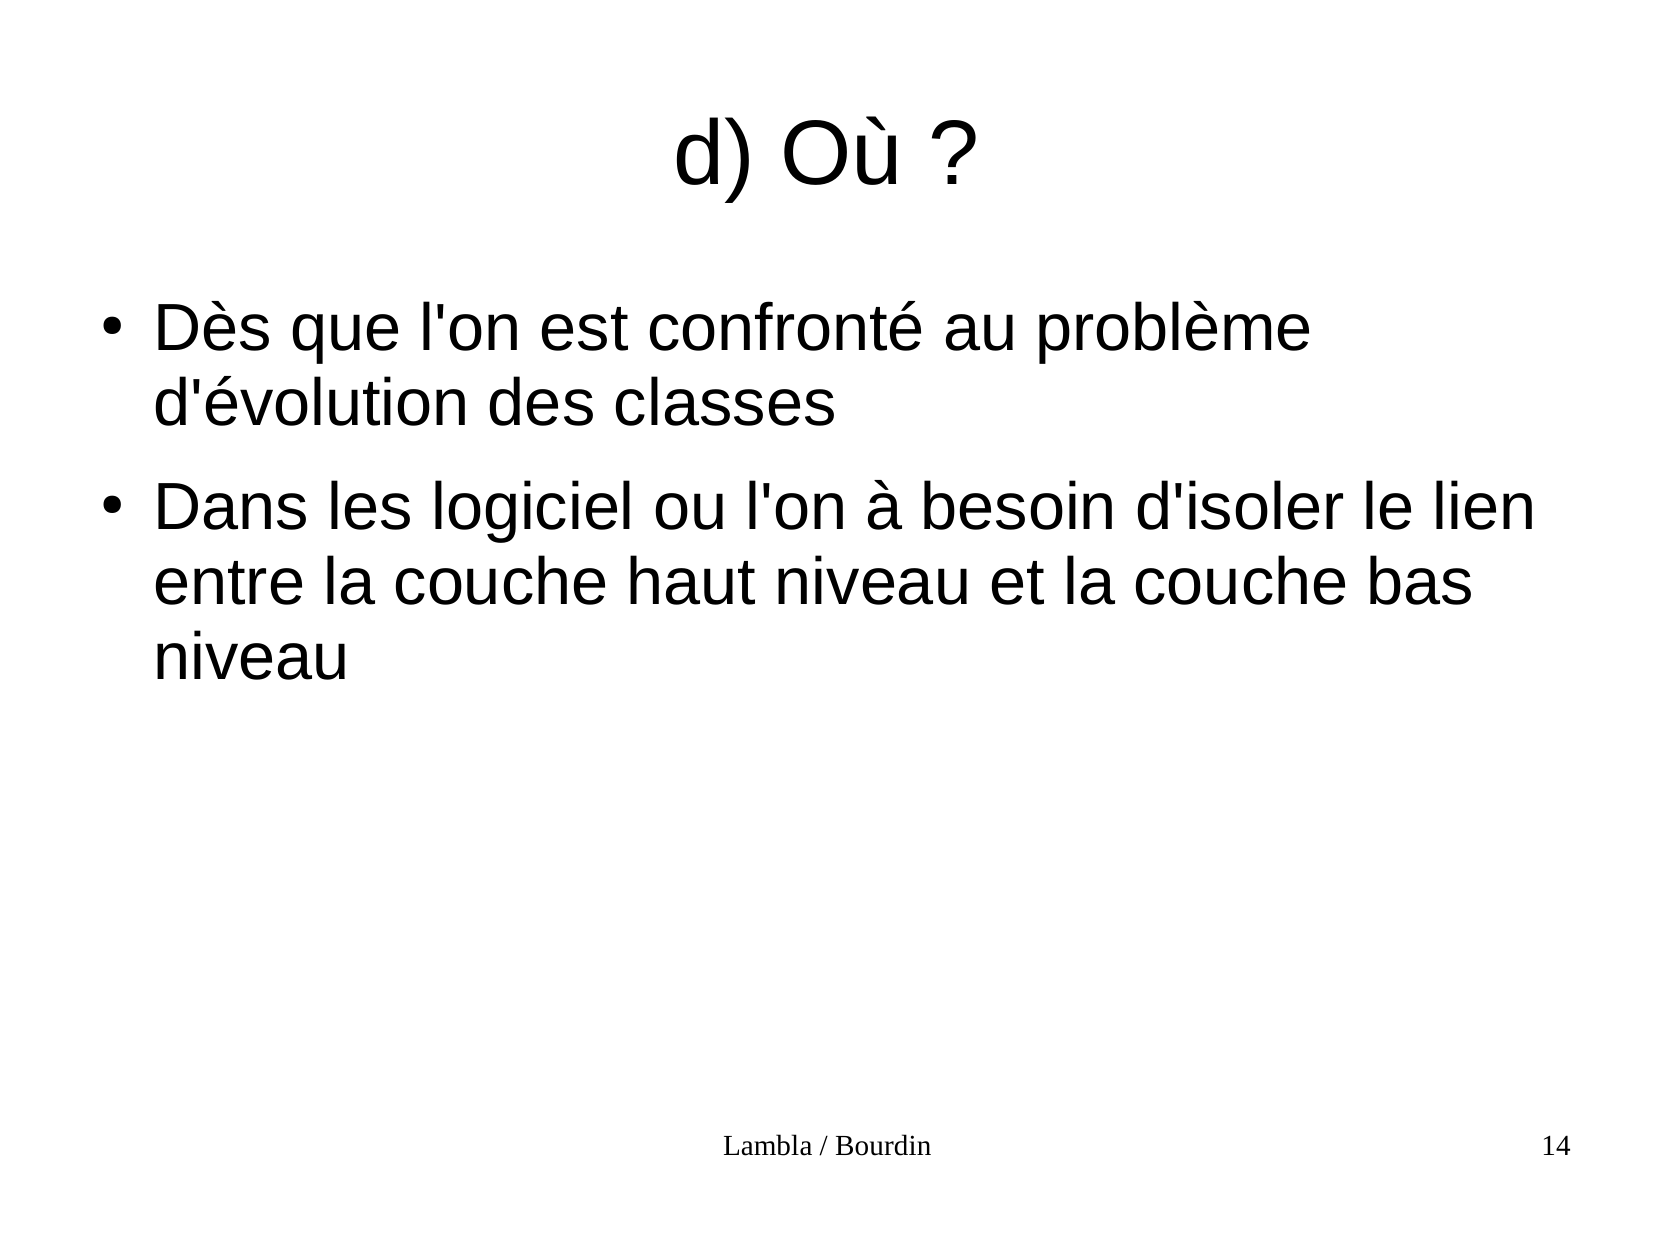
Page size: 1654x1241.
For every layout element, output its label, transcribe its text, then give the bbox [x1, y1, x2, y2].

list Dès que l'on est confronté au problème d'évolution des classes Dans les logiciel ou l'on à besoin d'isoler le lien entre la couche haut niveau et la couche bas niveau [82, 290, 1571, 1109]
title d) Où ? [82, 49, 1571, 257]
